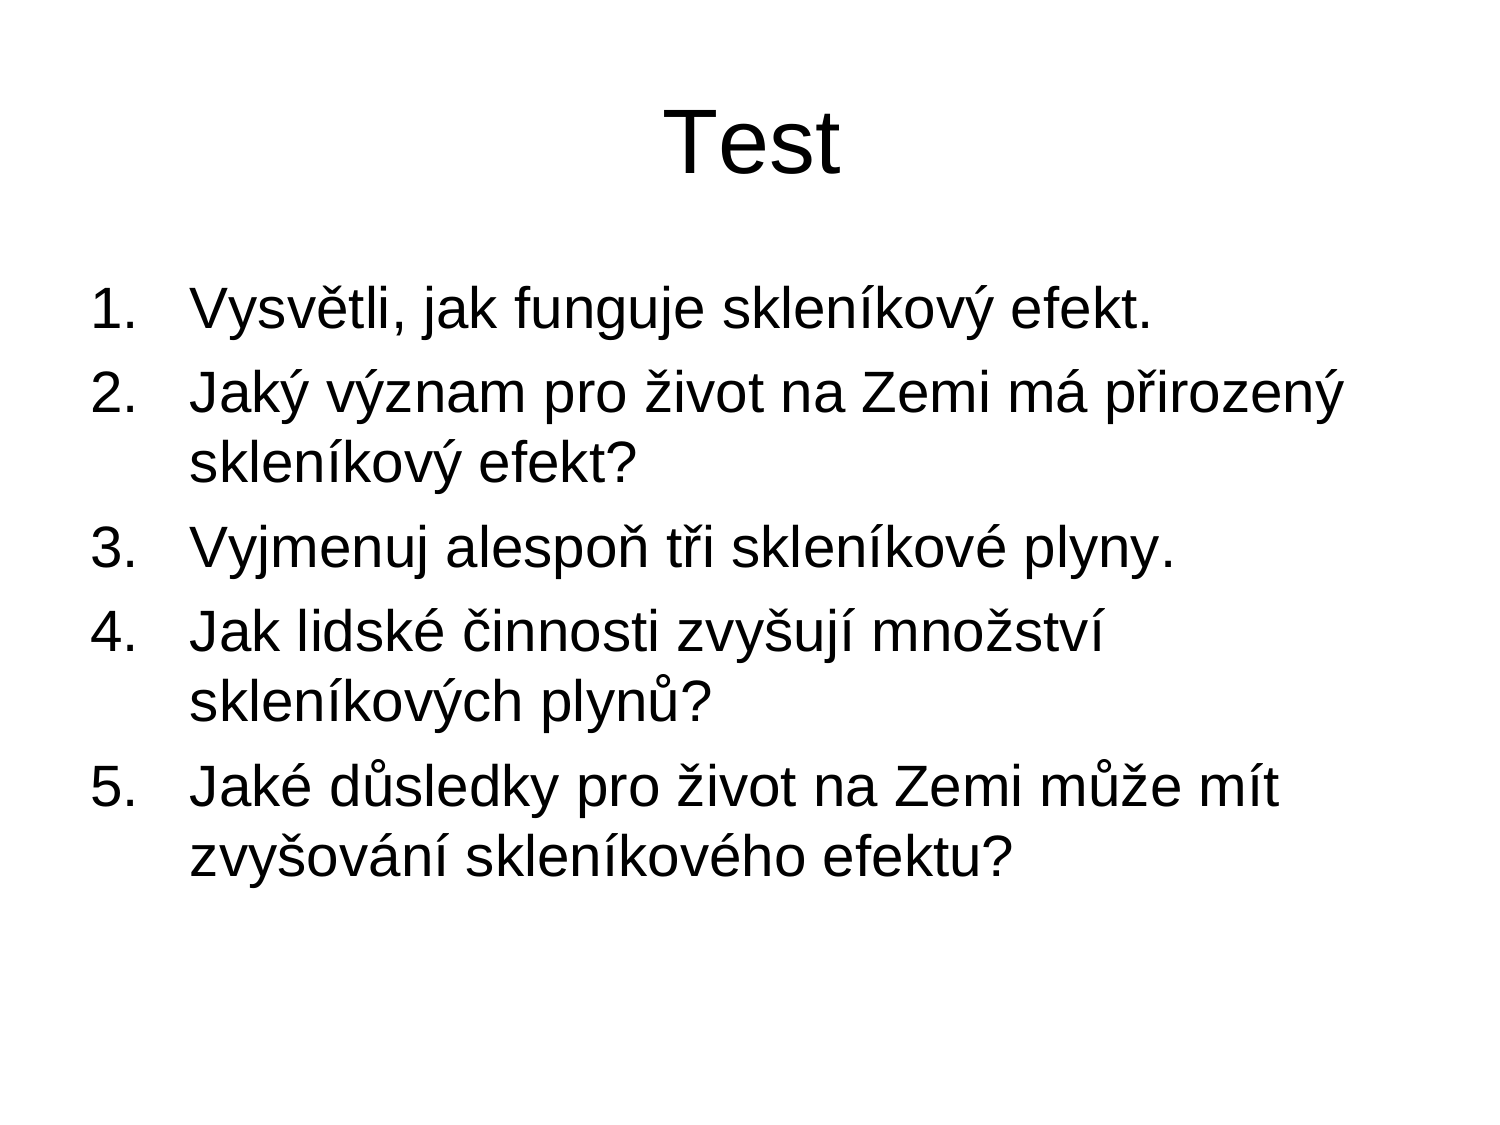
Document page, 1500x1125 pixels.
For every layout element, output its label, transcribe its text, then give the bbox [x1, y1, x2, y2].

list Vysvětli, jak funguje skleníkový efekt. Jaký význam pro život na Zemi má přirozený skleníkový efekt? Vyjmenuj alespoň tři skleníkové plyny. Jak lidské činnosti zvyšují množství skleníkových plynů? Jaké důsledky pro život na Zemi může mít zvyšování skleníkového efektu? [75, 262, 1426, 1006]
title Test [76, 42, 1427, 231]
